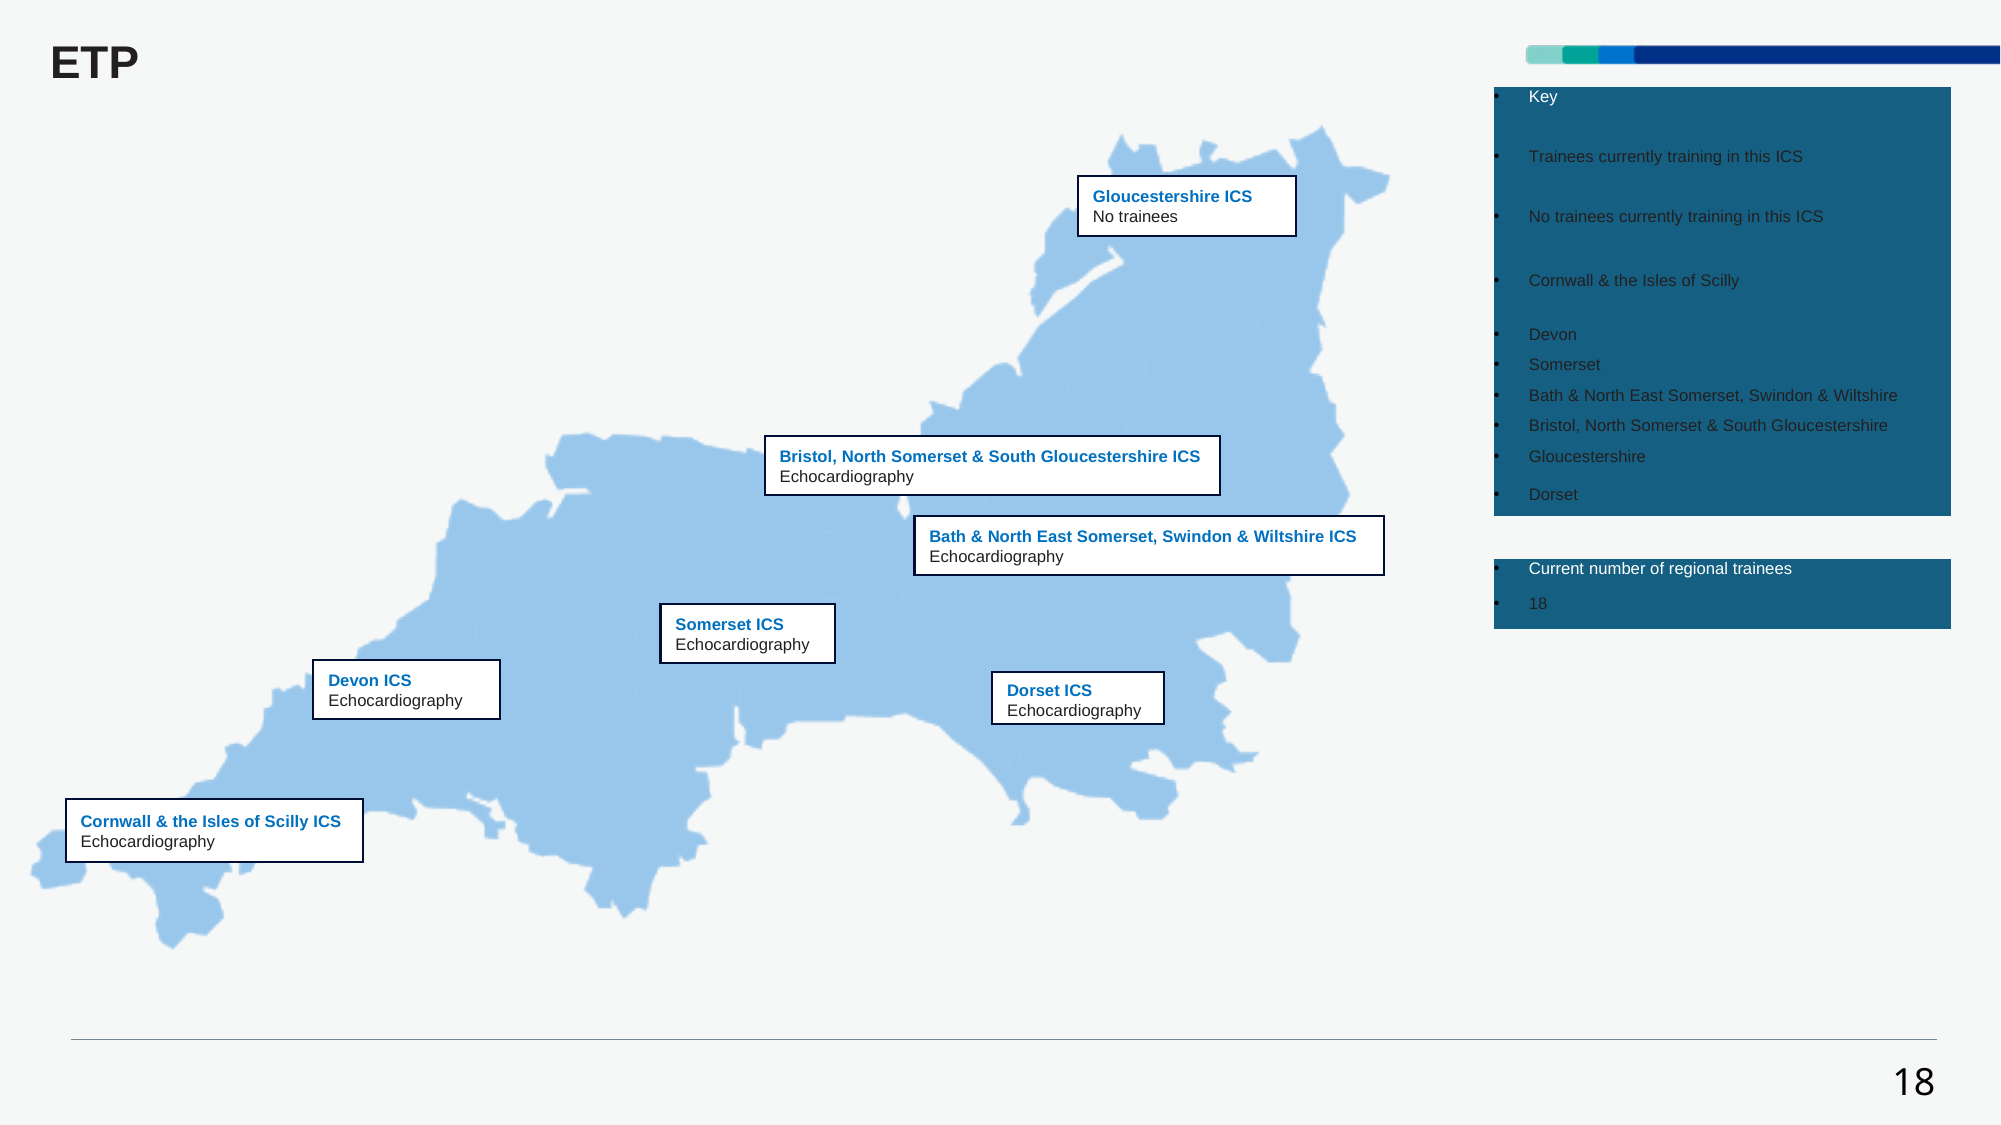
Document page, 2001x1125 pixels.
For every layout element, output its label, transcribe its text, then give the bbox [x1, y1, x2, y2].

text_box Bath & North East Somerset, Swindon & Wiltshire ICS Echocardiography [914, 516, 1384, 575]
table_cell Dorset [1494, 485, 1951, 516]
table_cell Somerset [1494, 356, 1951, 386]
table_cell Trainees currently training in this ICS [1494, 147, 1893, 207]
table_cell [1893, 147, 1951, 207]
table_cell Cornwall & the Isles of Scilly [1494, 271, 1951, 325]
table_cell No trainees currently training in this ICS [1494, 207, 1893, 267]
table_cell 18 [1494, 594, 1951, 629]
table_header ICS [1494, 267, 1951, 271]
table_header Current number of regional trainees [1494, 559, 1951, 594]
text_box Somerset ICS Echocardiography [660, 604, 835, 663]
text_box Devon ICS Echocardiography [313, 660, 500, 719]
table_cell Gloucestershire [1494, 447, 1951, 485]
table_cell Bristol, North Somerset & South Gloucestershire [1494, 417, 1951, 447]
table_header Key [1494, 87, 1893, 147]
text_box Bristol, North Somerset & South Gloucestershire ICS Echocardiography [765, 436, 1220, 495]
text_box Gloucestershire ICS No trainees [1078, 176, 1296, 236]
table_cell Devon [1494, 325, 1951, 356]
picture [21, 117, 1404, 976]
table_header [1893, 87, 1951, 147]
text_box Cornwall & the Isles of Scilly ICS Echocardiography [66, 799, 363, 862]
table_cell Bath & North East Somerset, Swindon & Wiltshire [1494, 386, 1951, 417]
text_box Dorset ICS Echocardiography [992, 672, 1164, 724]
table_cell [1893, 207, 1951, 267]
text_box ETP [35, 25, 473, 96]
